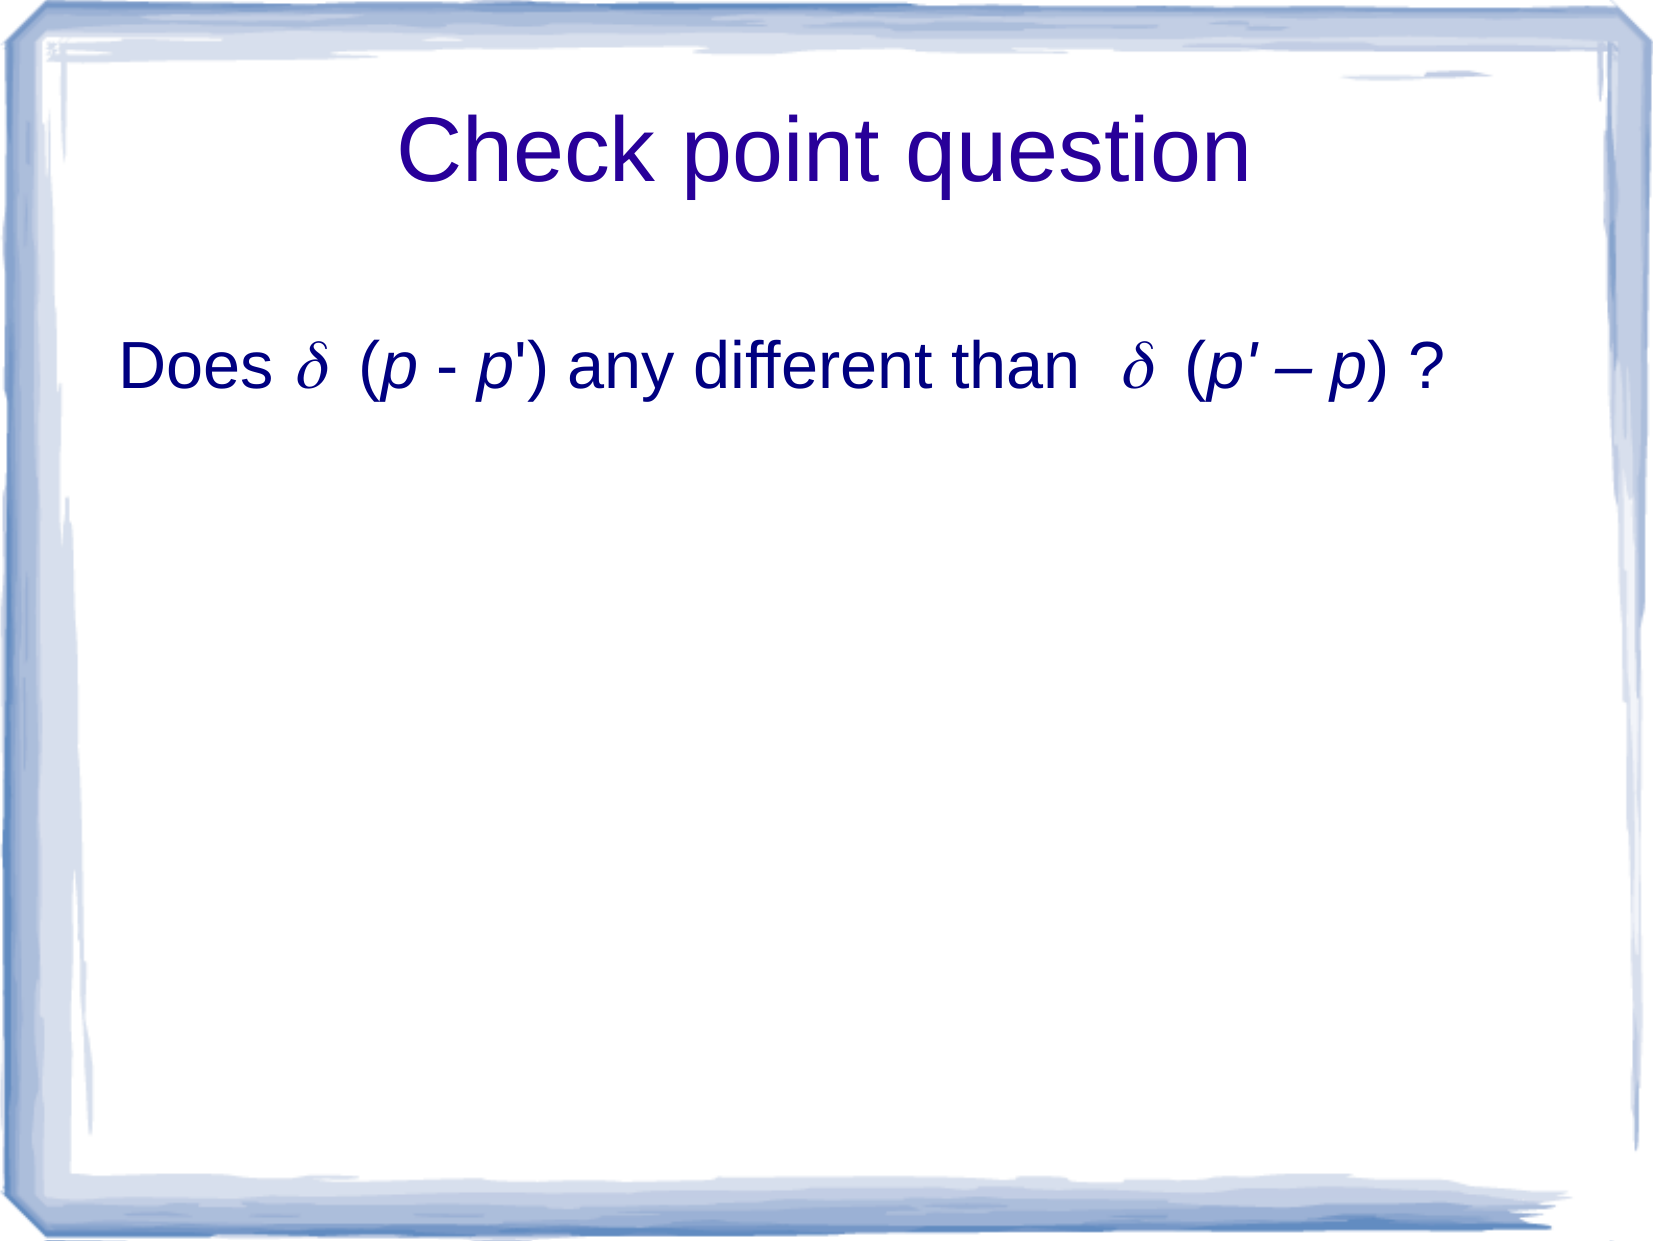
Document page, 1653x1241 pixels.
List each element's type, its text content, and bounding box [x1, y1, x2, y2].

list Does d (p - p') any different than d (p' – p) ? [117, 324, 1567, 1144]
picture [0, 0, 1653, 1241]
title Check point question [82, 49, 1567, 253]
